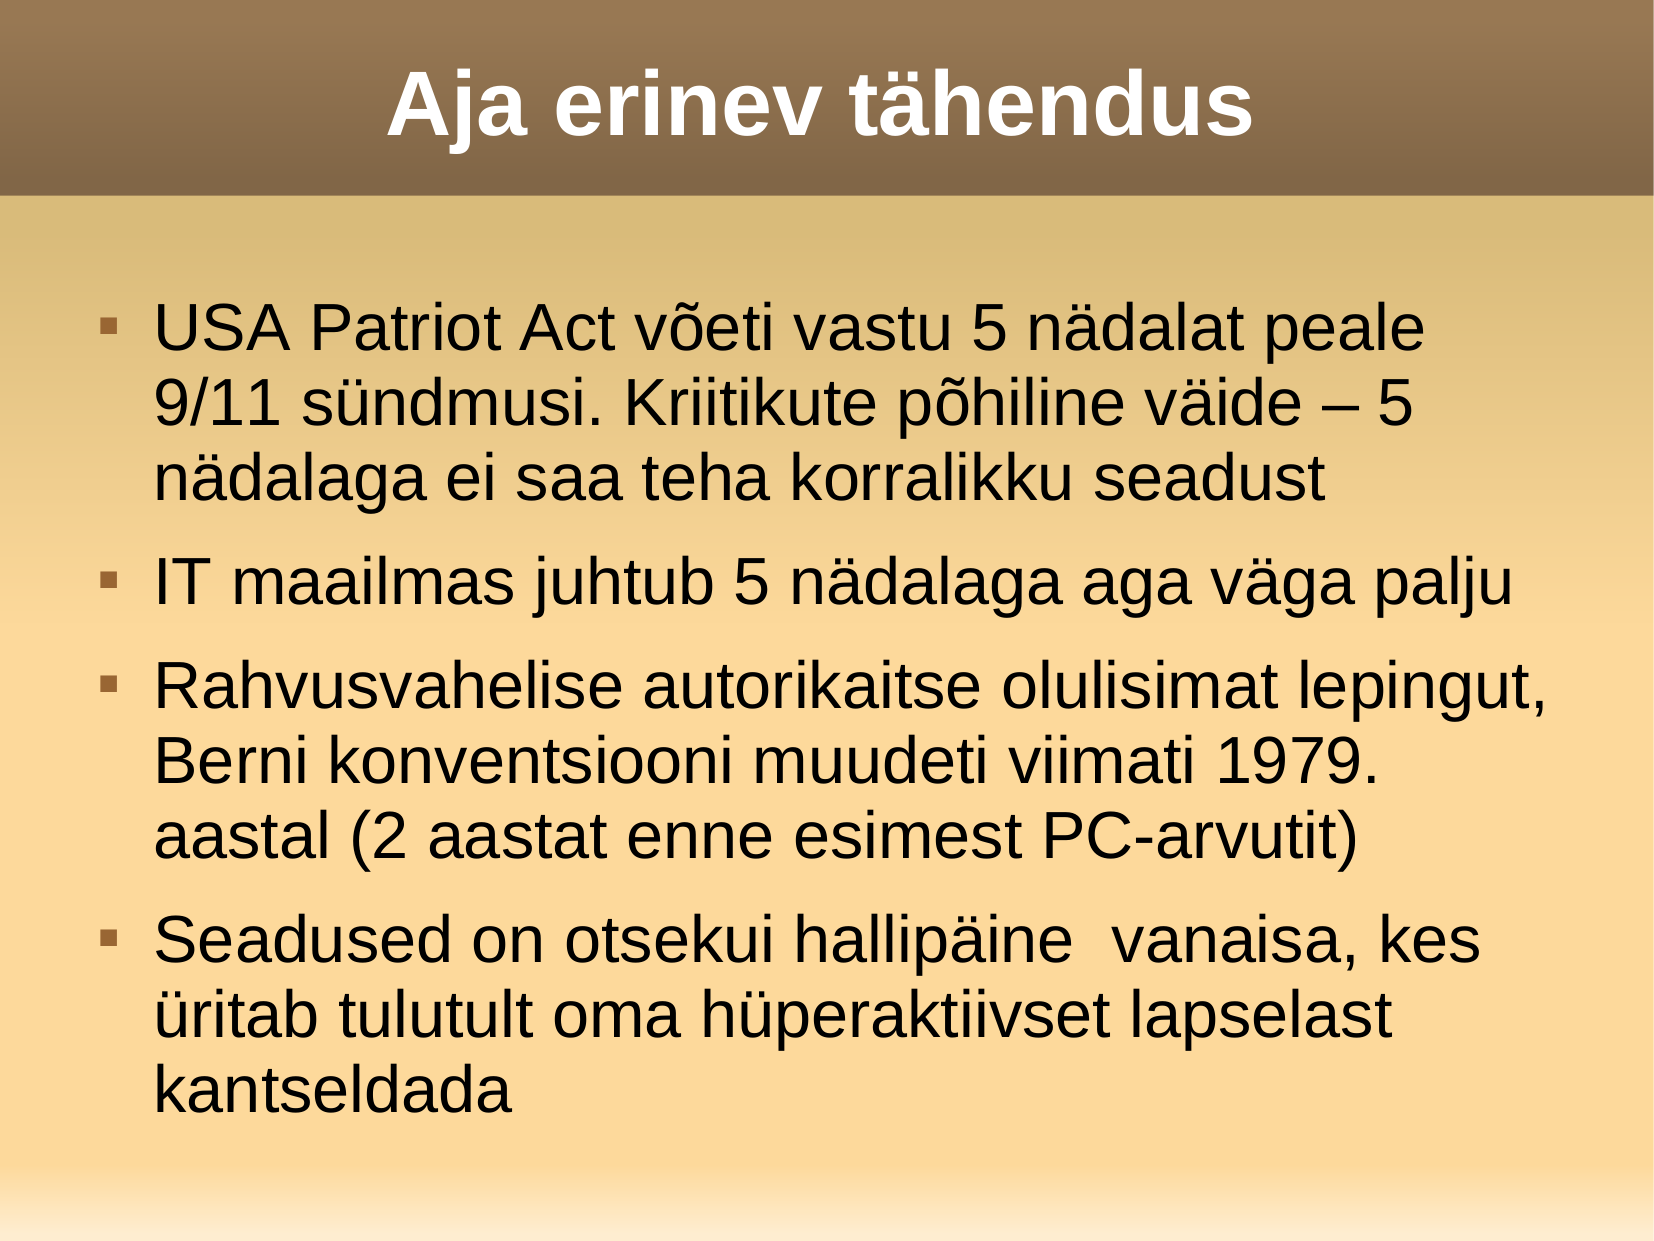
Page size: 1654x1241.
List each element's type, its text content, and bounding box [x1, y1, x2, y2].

title Aja erinev tähendus [76, 7, 1565, 200]
picture [0, 0, 1654, 1241]
list USA Patriot Act võeti vastu 5 nädalat peale 9/11 sündmusi. Kriitikute põhiline väide – 5 nädalaga ei saa teha korralikku seadust IT maailmas juhtub 5 nädalaga aga väga palju Rahvusvahelise autorikaitse olulisimat lepingut, Berni konventsiooni muudeti viimati 1979. aastal (2 aastat enne esimest PC-arvutit) Seadused on otsekui hallipäine vanaisa, kes üritab tulutult oma hüperaktiivset lapselast kantseldada [82, 290, 1571, 1127]
